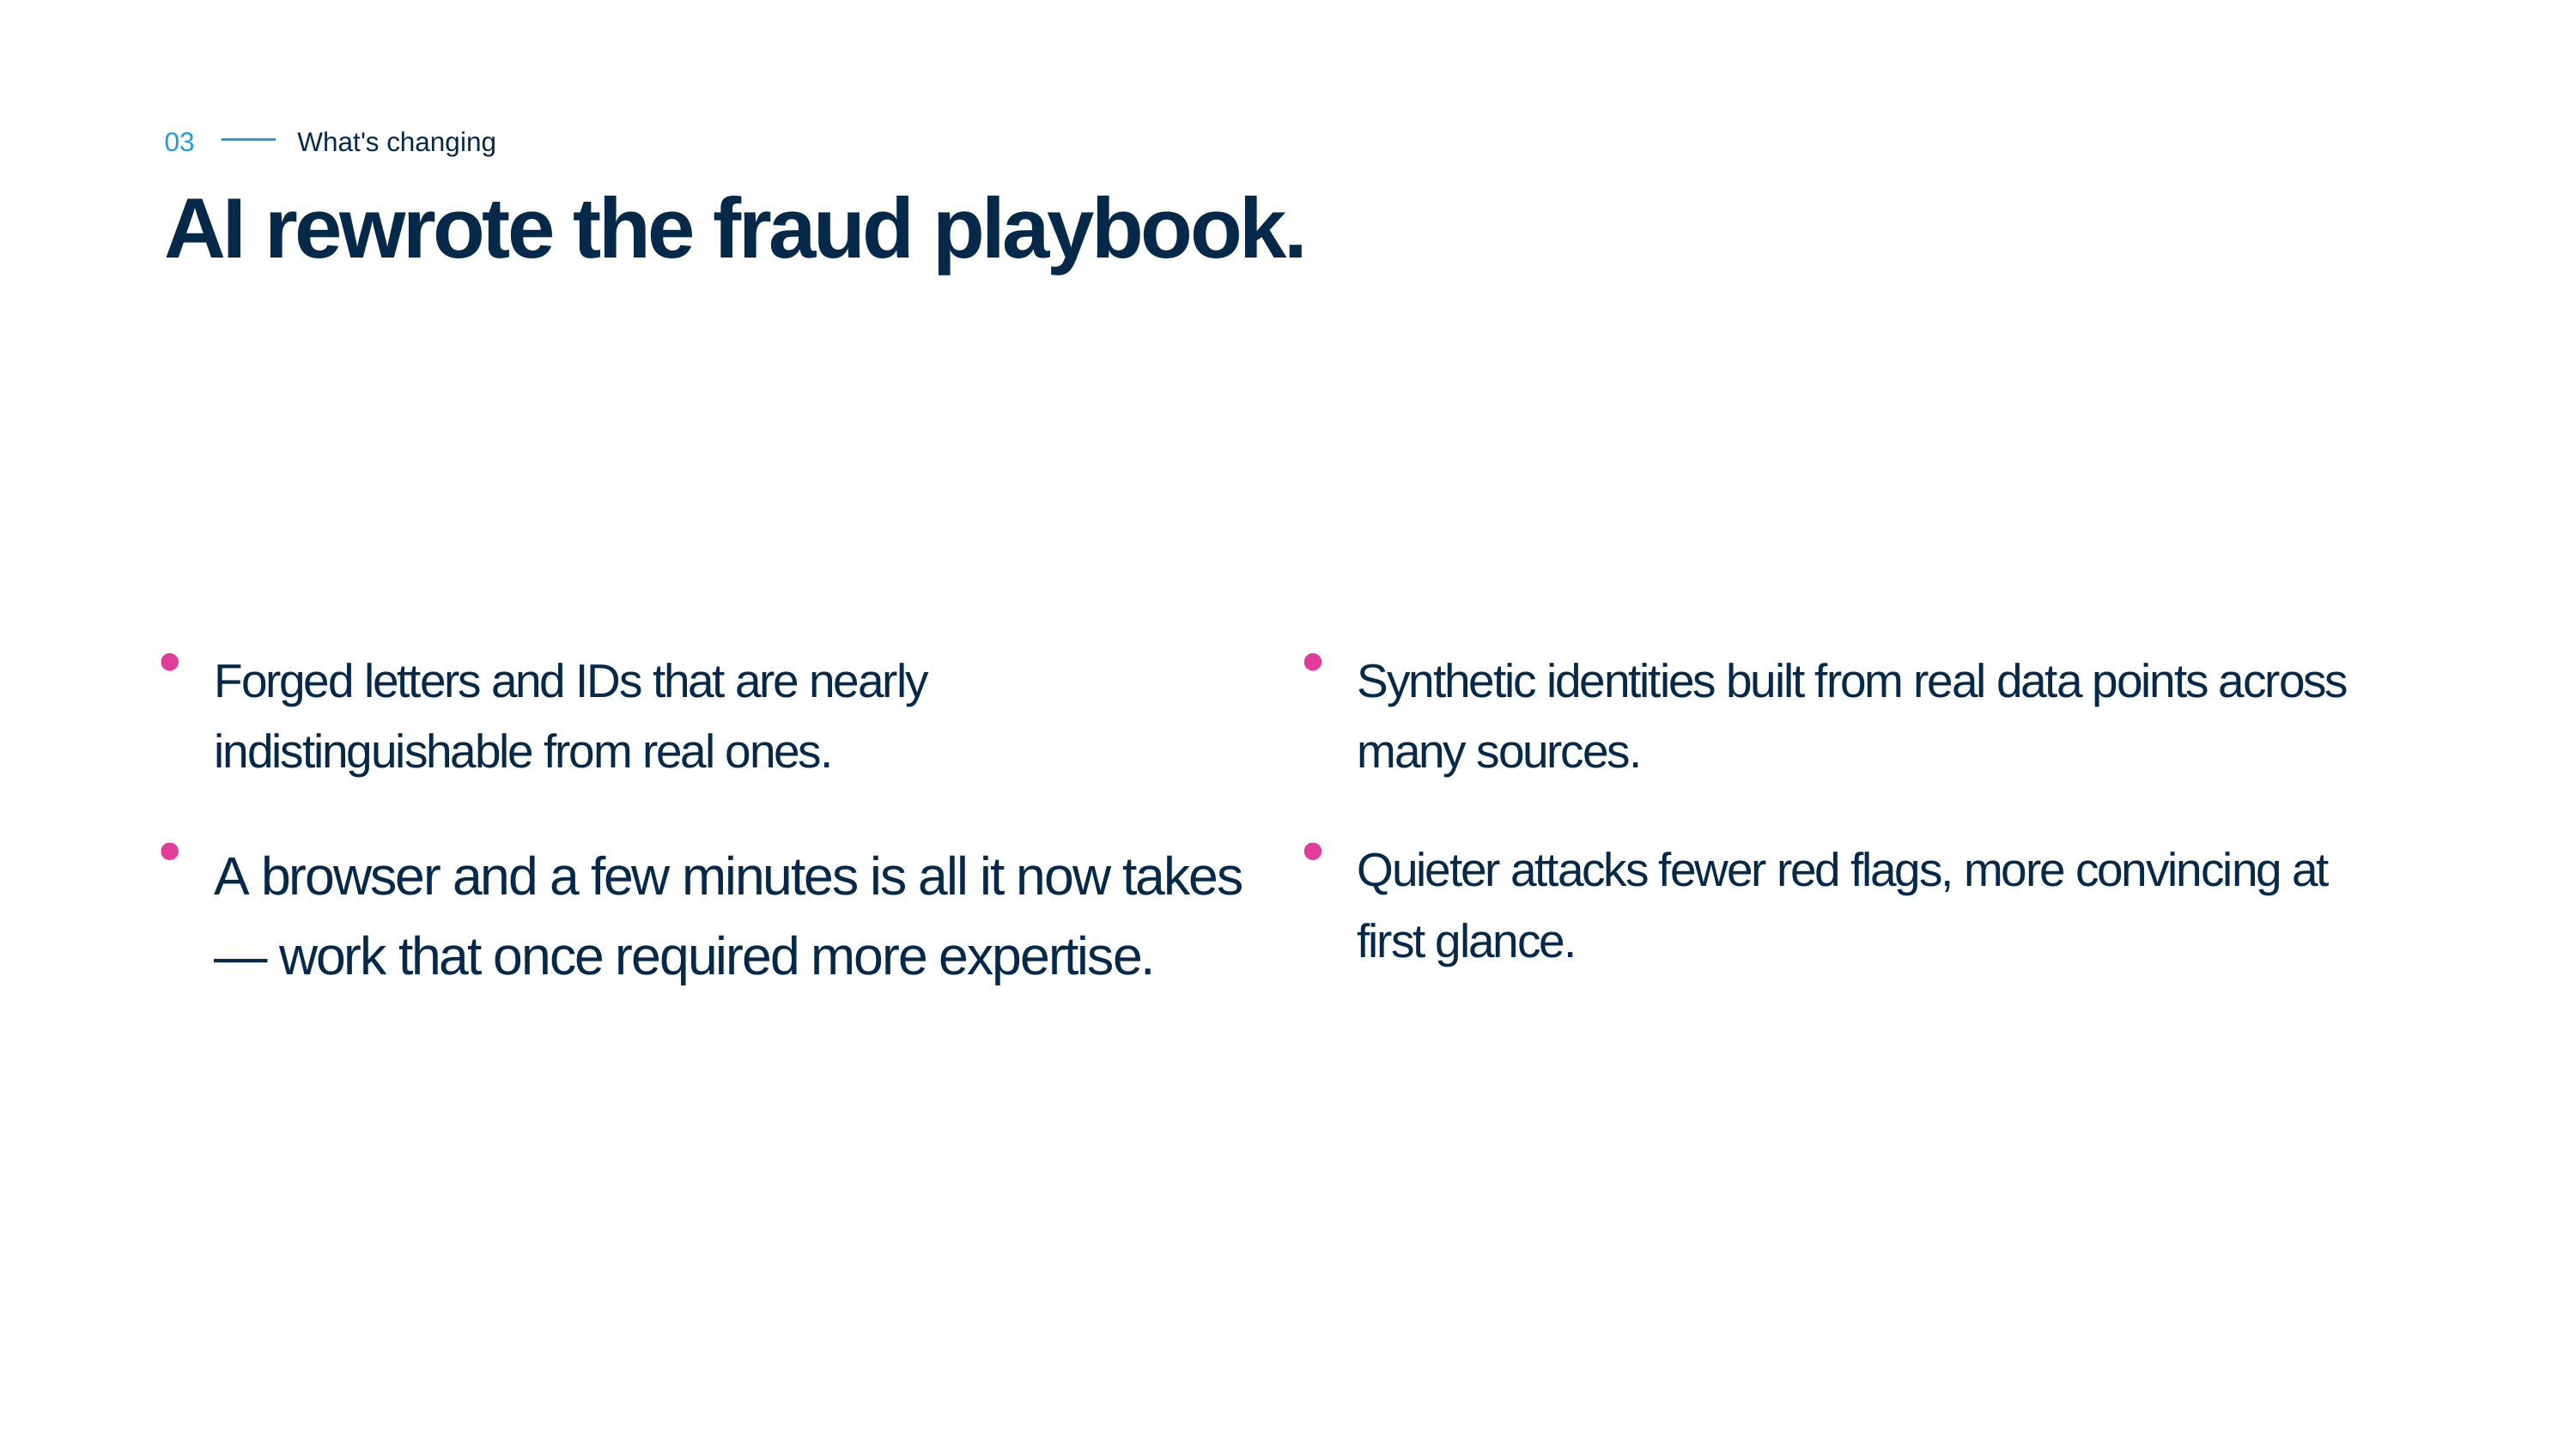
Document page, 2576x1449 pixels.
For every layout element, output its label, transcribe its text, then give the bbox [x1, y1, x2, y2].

text_box [161, 842, 179, 860]
text_box Forged letters and IDs that are nearly indistinguishable from real ones. [210, 633, 1249, 783]
text_box [1303, 842, 1322, 860]
text_box A browser and a few minutes is all it now takes — work that once required more expertise. [210, 822, 1249, 1044]
text_box What's changing [294, 123, 574, 161]
text_box Quieter attacks fewer red flags, more convincing at first glance. [1353, 822, 2392, 972]
text_box [1303, 652, 1322, 671]
text_box [161, 652, 179, 671]
text_box 03 [161, 123, 214, 161]
text_box AI rewrote the fraud playbook. [161, 177, 2375, 282]
text_box Synthetic identities built from real data points across many sources. [1353, 633, 2392, 783]
